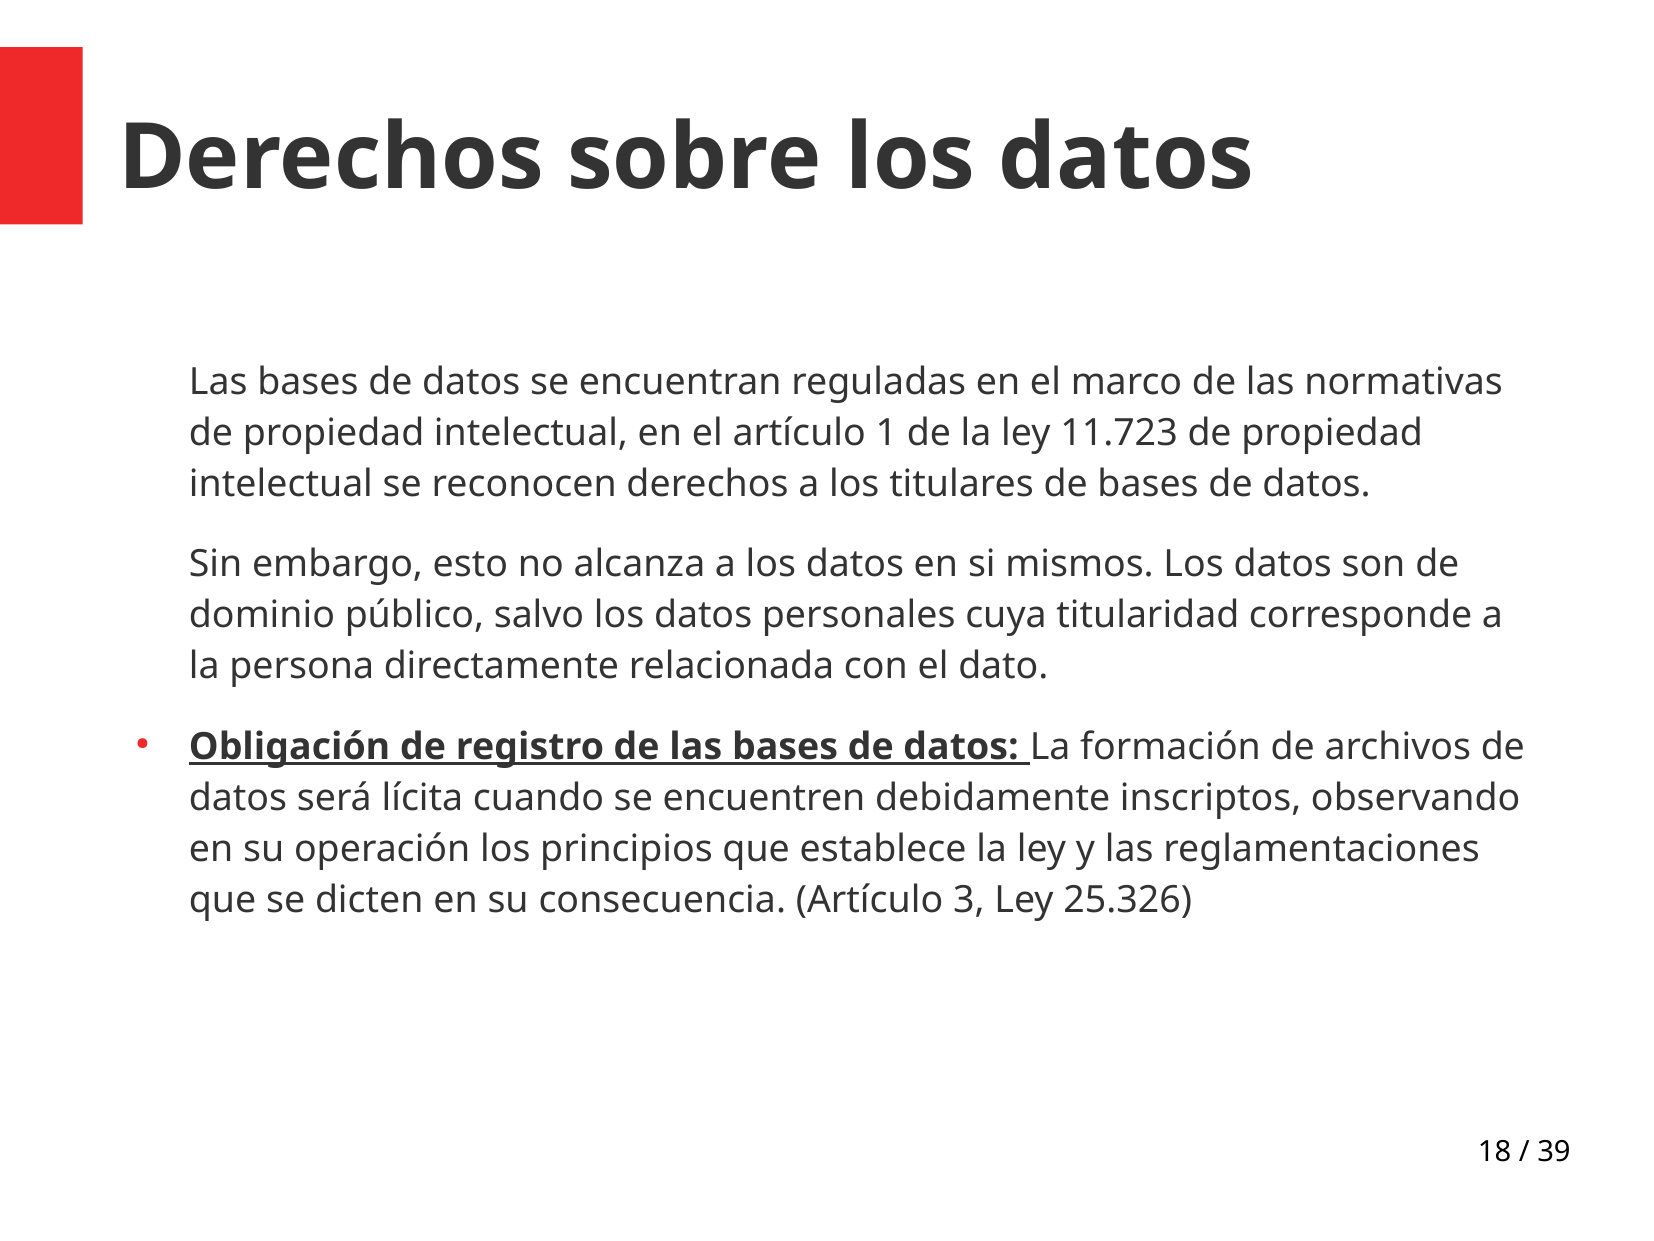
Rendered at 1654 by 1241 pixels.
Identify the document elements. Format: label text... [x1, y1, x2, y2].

list Las bases de datos se encuentran reguladas en el marco de las normativas de propiedad intelectual, en el artículo 1 de la ley 11.723 de propiedad intelectual se reconocen derechos a los titulares de bases de datos. Sin embargo, esto no alcanza a los datos en si mismos. Los datos son de dominio público, salvo los datos personales cuya titularidad corresponde a la persona directamente relacionada con el dato. Obligación de registro de las bases de datos: La formación de archivos de datos será lícita cuando se encuentren debidamente inscriptos, observando en su operación los principios que establece la ley y las reglamentaciones que se dicten en su consecuencia. (Artículo 3, Ley 25.326) [118, 354, 1536, 1074]
title Derechos sobre los datos [118, 49, 1571, 257]
